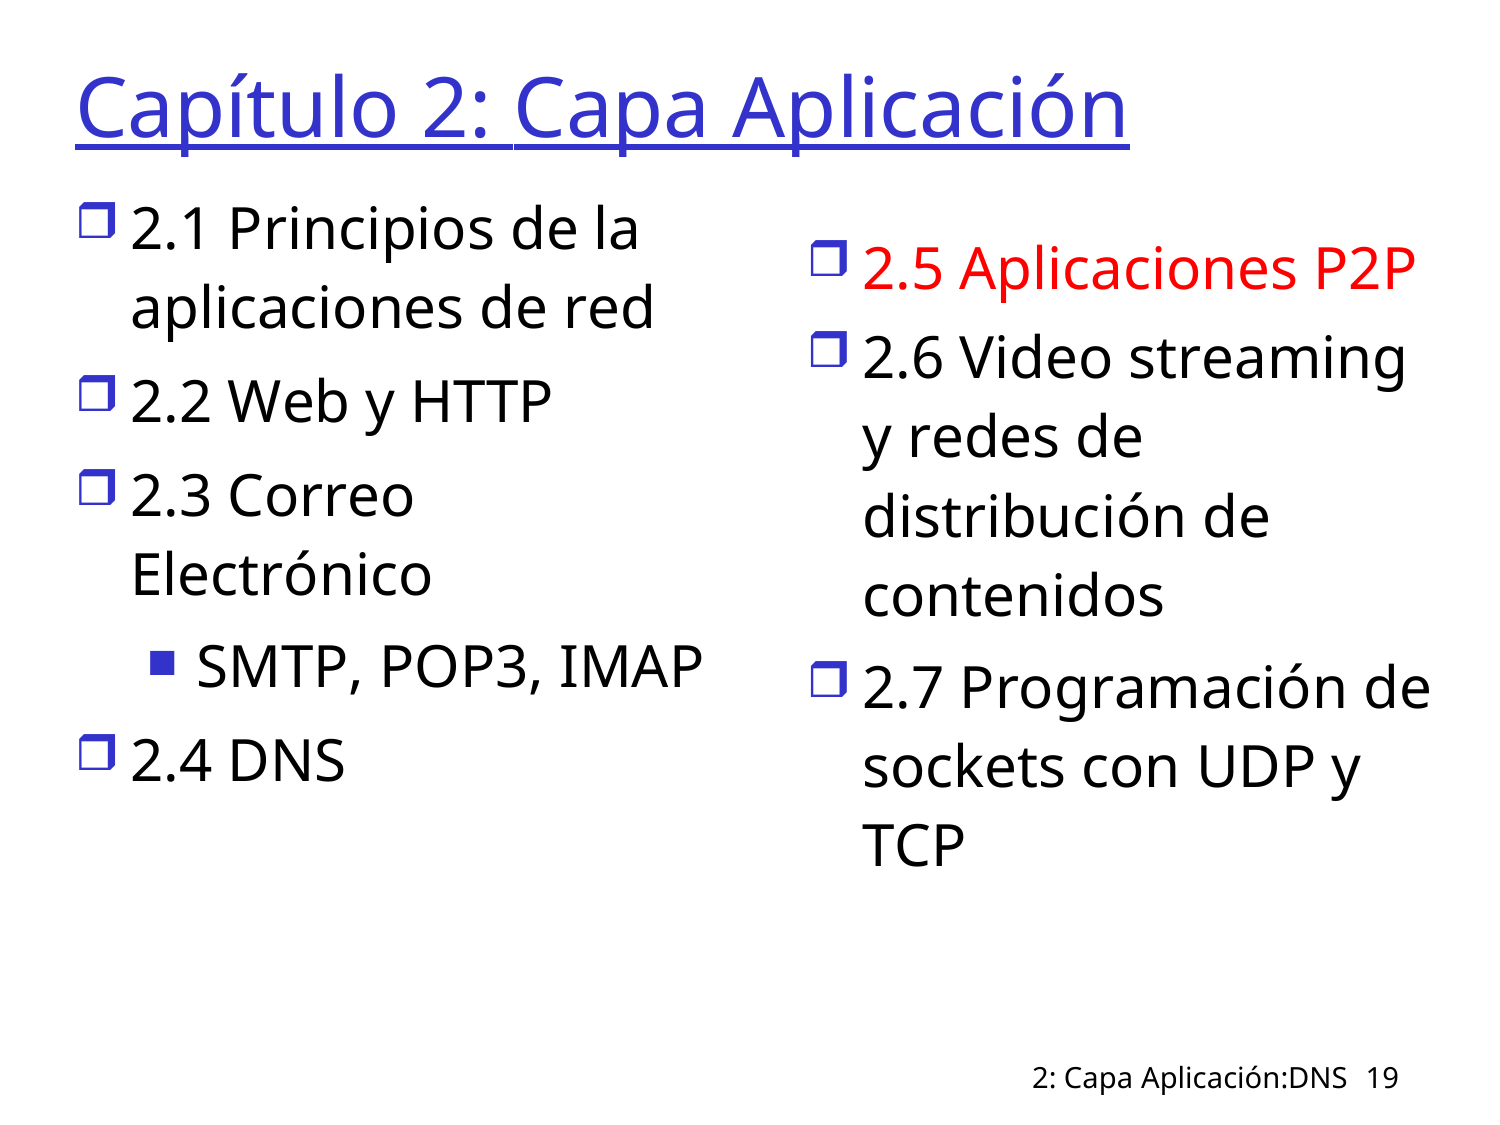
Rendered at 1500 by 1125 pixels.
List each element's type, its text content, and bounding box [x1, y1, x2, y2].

title Capítulo 2: Capa Aplicación [75, 23, 1426, 188]
list 2.5 Aplicaciones P2P 2.6 Video streaming y redes de distribución de contenidos 2.7 Programación de sockets con UDP y TCP [792, 225, 1464, 1066]
list 2.1 Principios de la aplicaciones de red 2.2 Web y HTTP 2.3 Correo Electrónico SMTP, POP3, IMAP 2.4 DNS [75, 187, 734, 841]
